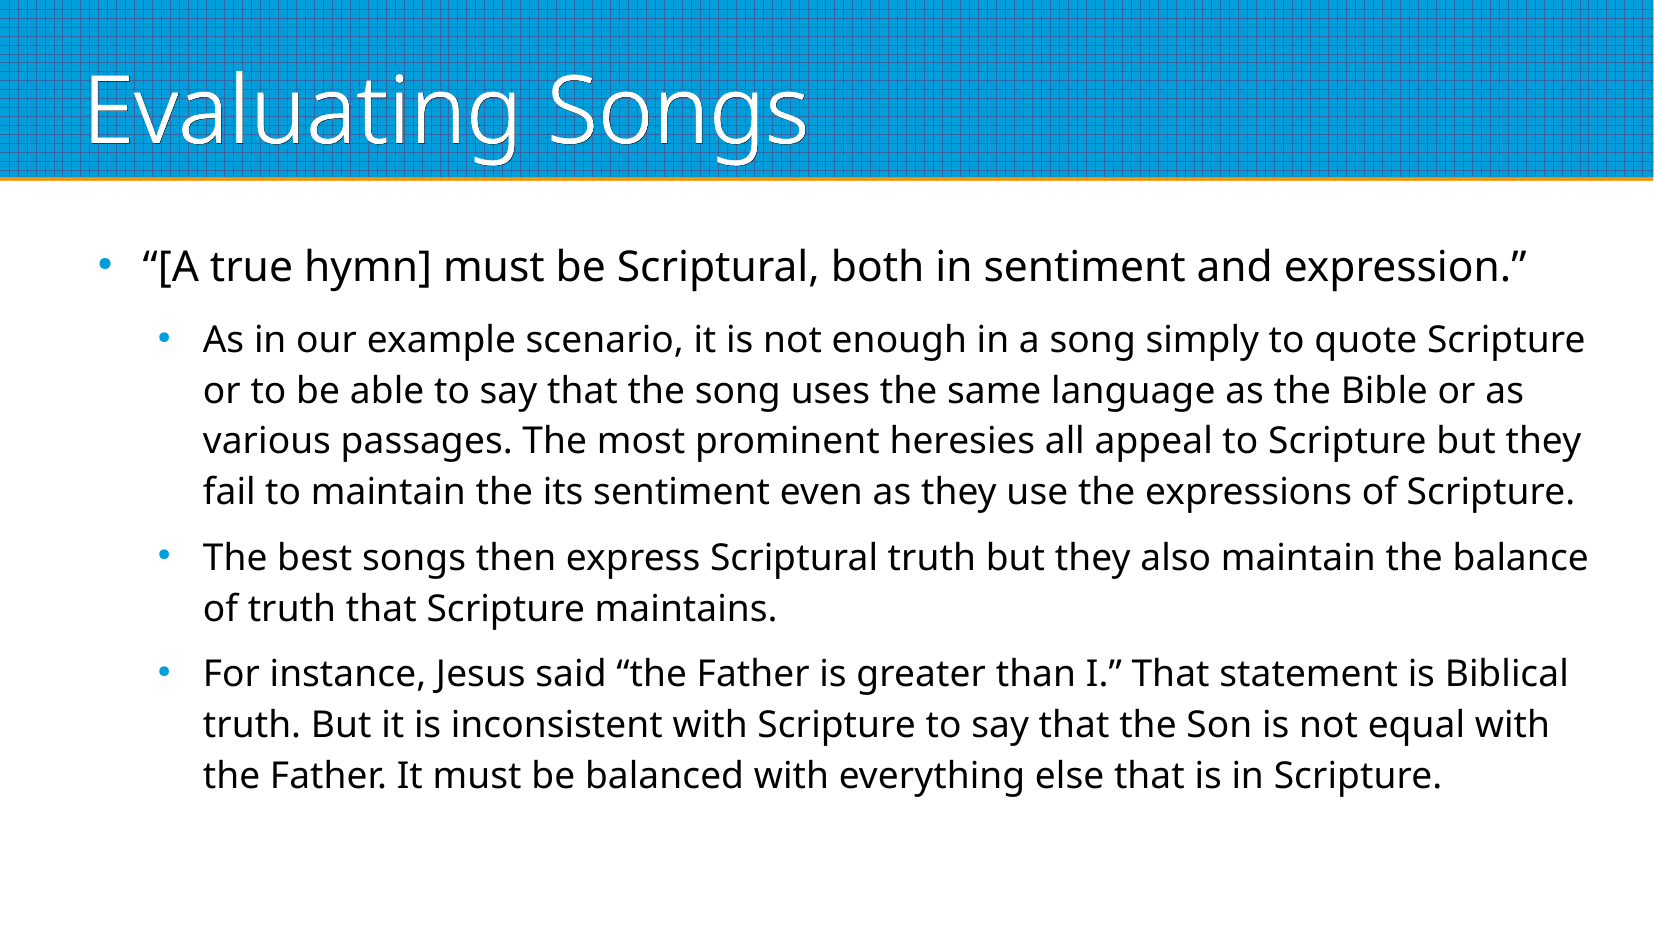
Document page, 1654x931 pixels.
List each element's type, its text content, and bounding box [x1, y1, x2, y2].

title Evaluating Songs [82, 14, 1571, 171]
list “[A true hymn] must be Scriptural, both in sentiment and expression.” As in our example scenario, it is not enough in a song simply to quote Scripture or to be able to say that the song uses the same language as the Bible or as various passages. The most prominent heresies all appeal to Scripture but they fail to maintain the its sentiment even as they use the expressions of Scripture. The best songs then express Scriptural truth but they also maintain the balance of truth that Scripture maintains. For instance, Jesus said “the Father is greater than I.” That statement is Biblical truth. But it is inconsistent with Scripture to say that the Son is not equal with the Father. It must be balanced with everything else that is in Scripture. [82, 236, 1613, 863]
